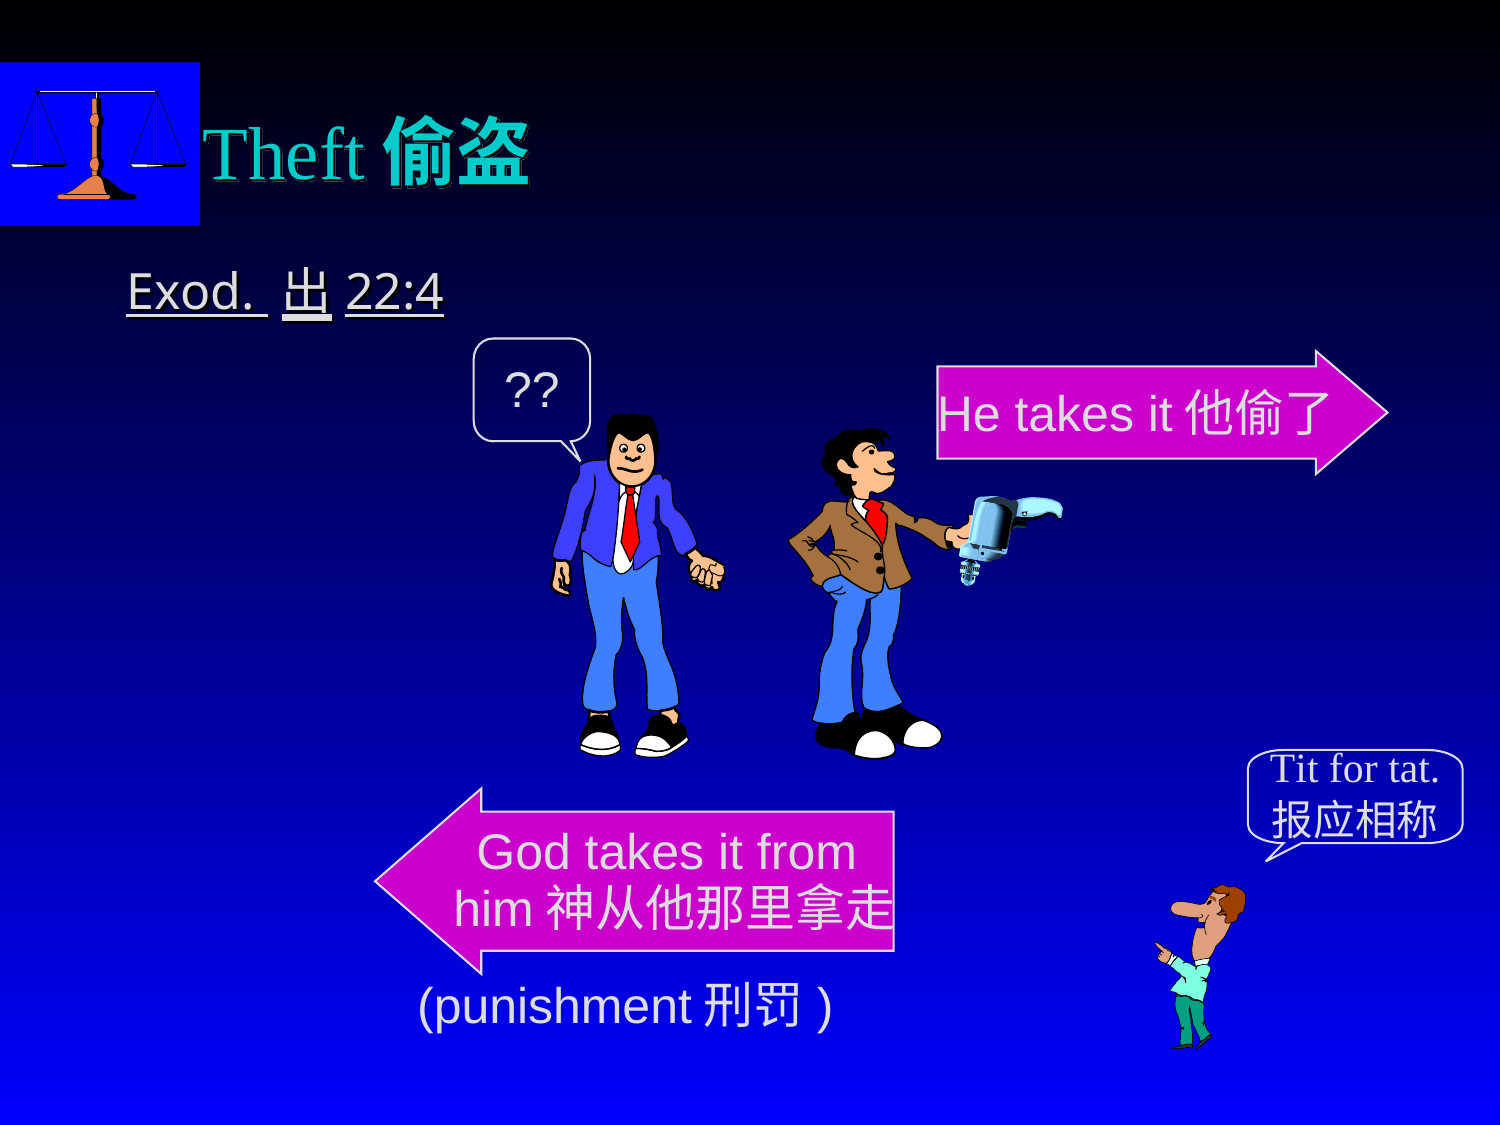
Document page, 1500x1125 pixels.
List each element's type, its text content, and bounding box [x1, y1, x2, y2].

text_box (punishment刑罚) [401, 962, 881, 1046]
title Theft偷盗 [187, 56, 1463, 244]
text_box Tit for tat. 报应相称 [1247, 749, 1463, 862]
chart [549, 412, 1063, 763]
text_box He takes it他偷了 [937, 351, 1388, 475]
list Exod. 出22:4 [111, 248, 1387, 924]
text_box God takes it from him神从他那里拿走 [375, 788, 894, 962]
text_box ?? [473, 338, 591, 442]
chart [1154, 884, 1247, 1050]
